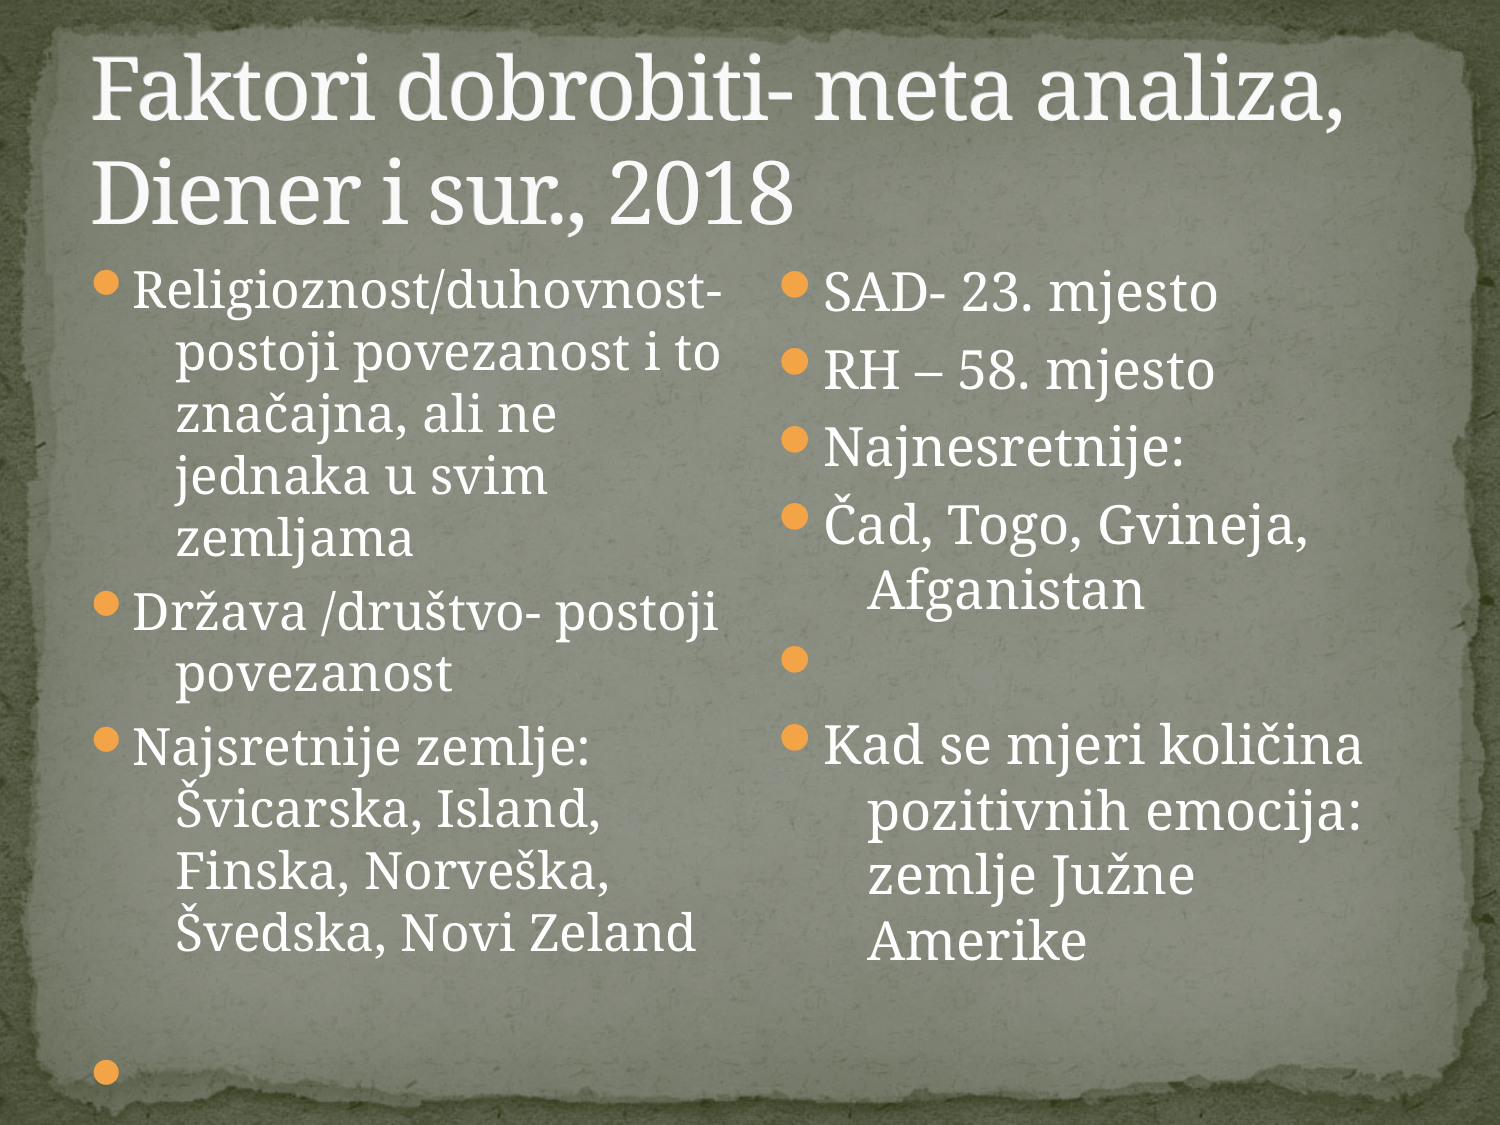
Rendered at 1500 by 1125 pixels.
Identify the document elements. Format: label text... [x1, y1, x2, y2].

list Religioznost/duhovnost-postoji povezanost i to značajna, ali ne jednaka u svim zemljama Država /društvo- postoji povezanost Najsretnije zemlje: Švicarska, Island, Finska, Norveška, Švedska, Novi Zeland [75, 249, 742, 1000]
title Faktori dobrobiti- meta analiza, Diener i sur., 2018 [75, 24, 1426, 225]
list SAD- 23. mjesto RH – 58. mjesto Najnesretnije: Čad, Togo, Gvineja, Afganistan Kad se mjeri količina pozitivnih emocija: zemlje Južne Amerike [762, 249, 1429, 1000]
